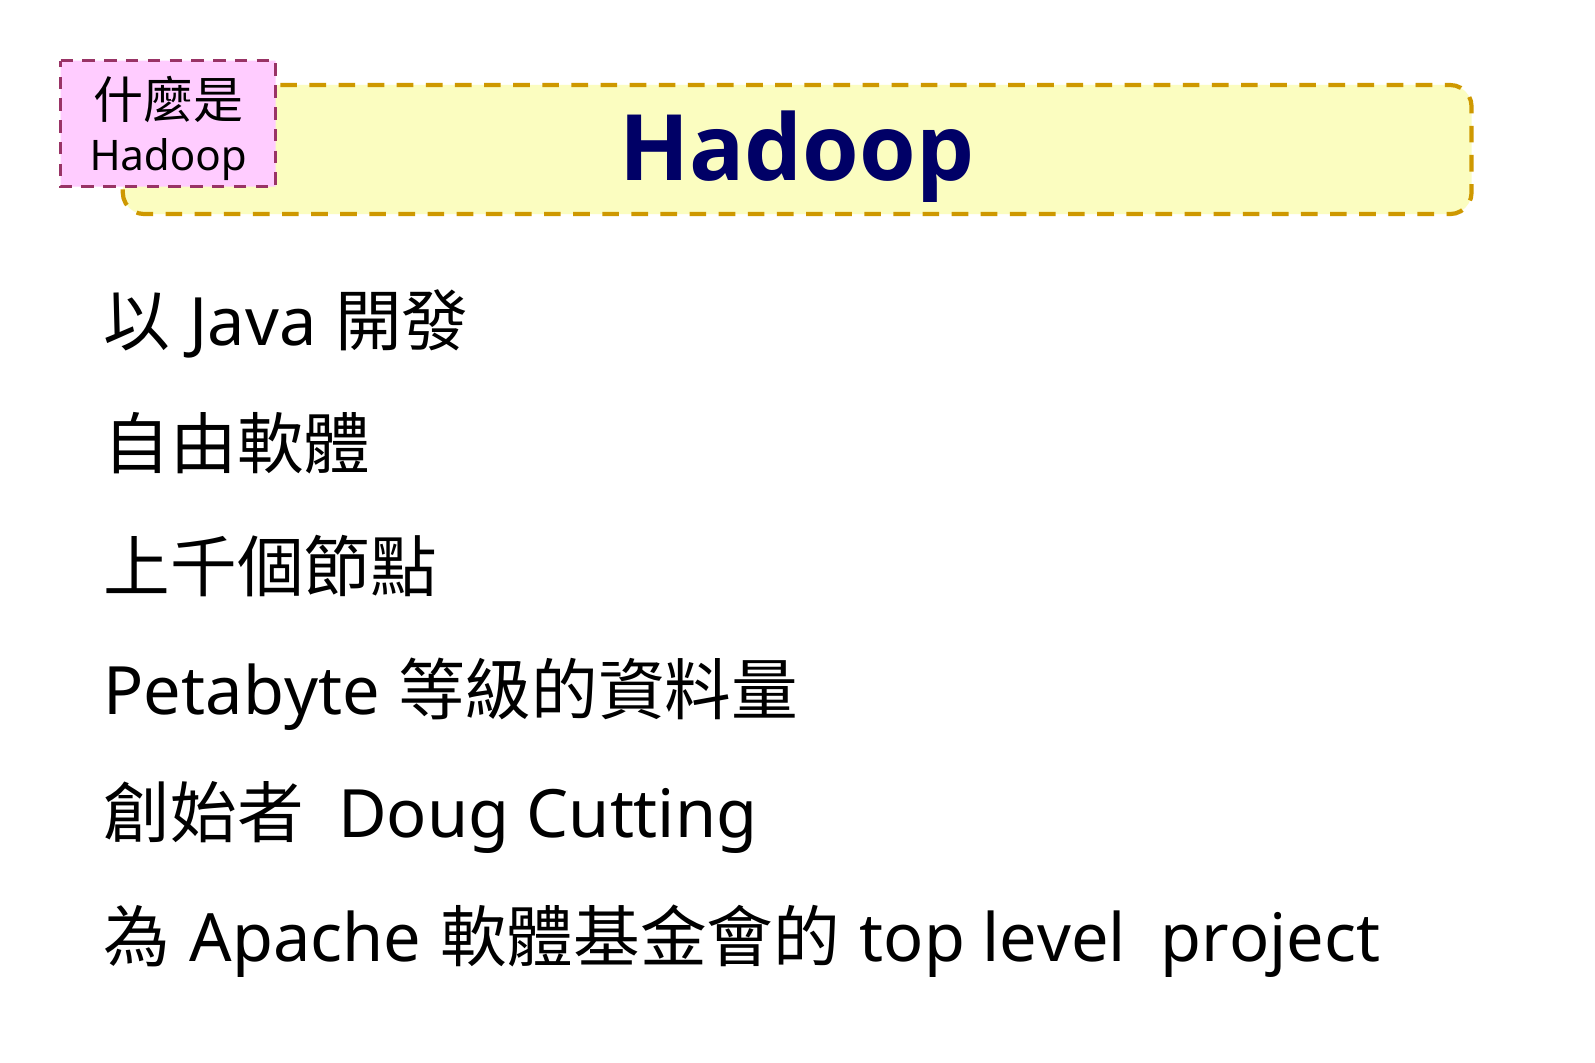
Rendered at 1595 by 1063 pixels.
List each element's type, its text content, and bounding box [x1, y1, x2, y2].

list 以Java開發 自由軟體 上千個節點 Petabyte等級的資料量 創始者 Doug Cutting 為Apache軟體基金會的top level project [88, 250, 1506, 938]
text_box 什麼是 Hadoop [60, 60, 276, 187]
title Hadoop [169, 82, 1425, 208]
